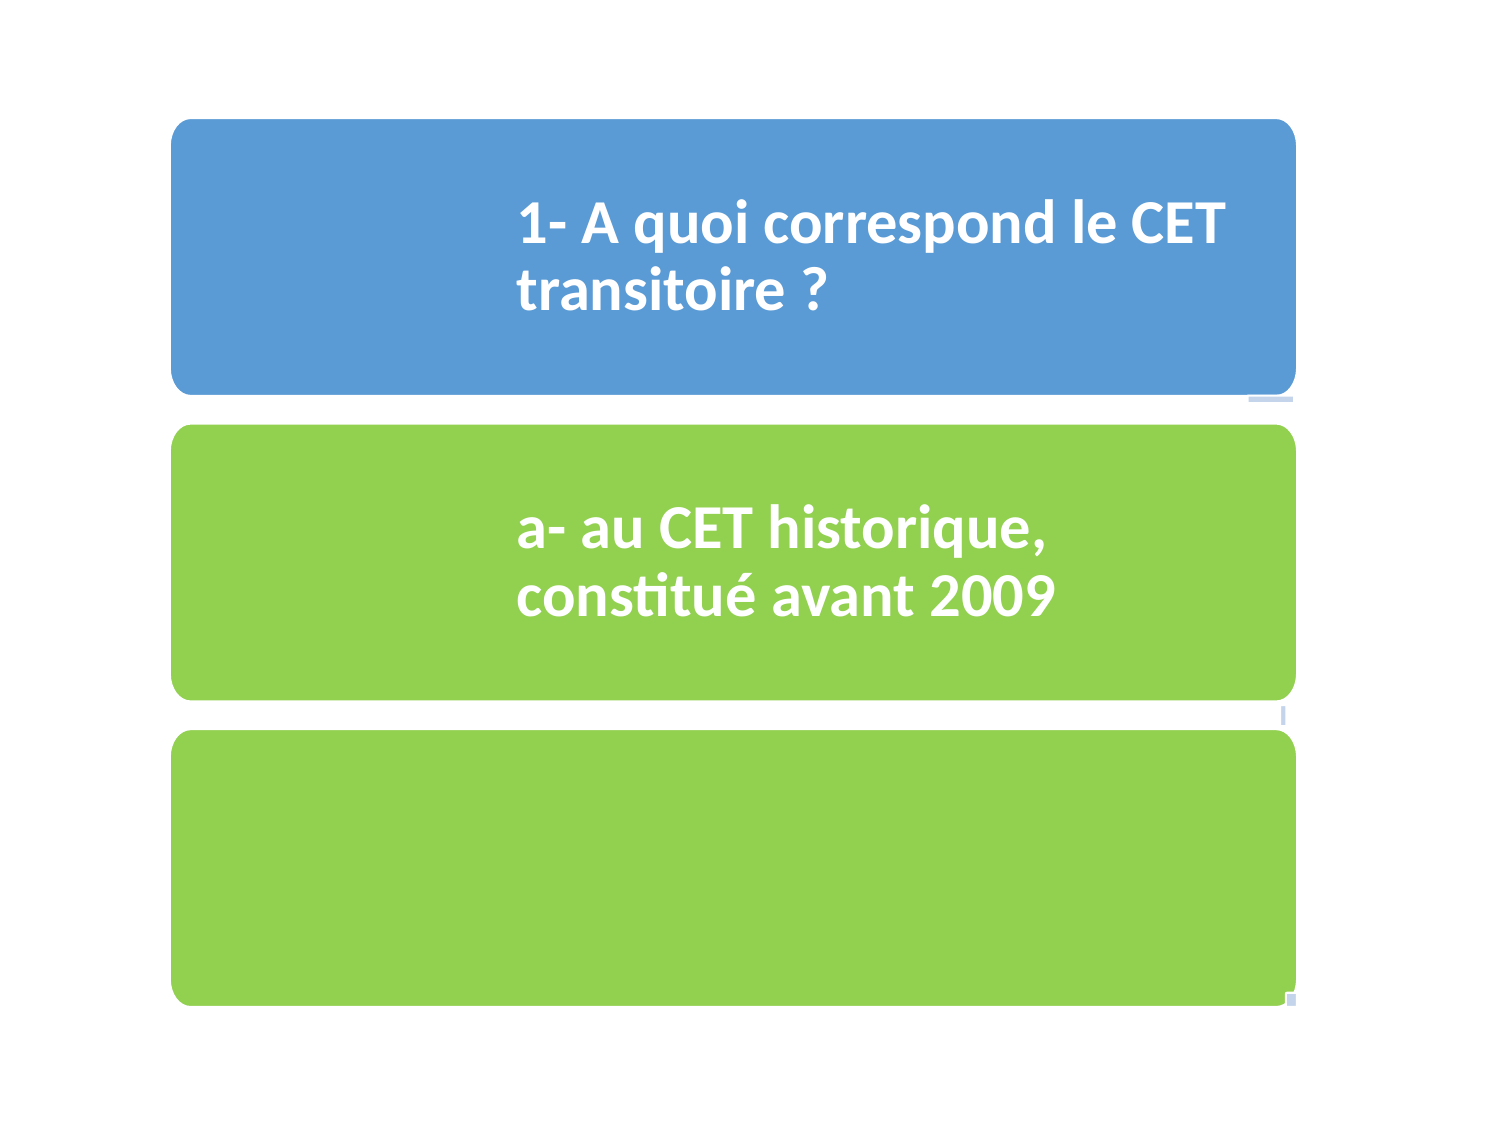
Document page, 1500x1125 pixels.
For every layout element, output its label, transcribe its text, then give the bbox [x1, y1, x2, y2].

text_box a- au CET historique, constitué avant 2009 [169, 423, 1298, 702]
text_box [1280, 705, 1287, 727]
text_box [1247, 395, 1295, 404]
text_box 1- A quoi correspond le CET transitoire ? [169, 118, 1298, 396]
text_box [169, 729, 1298, 1008]
